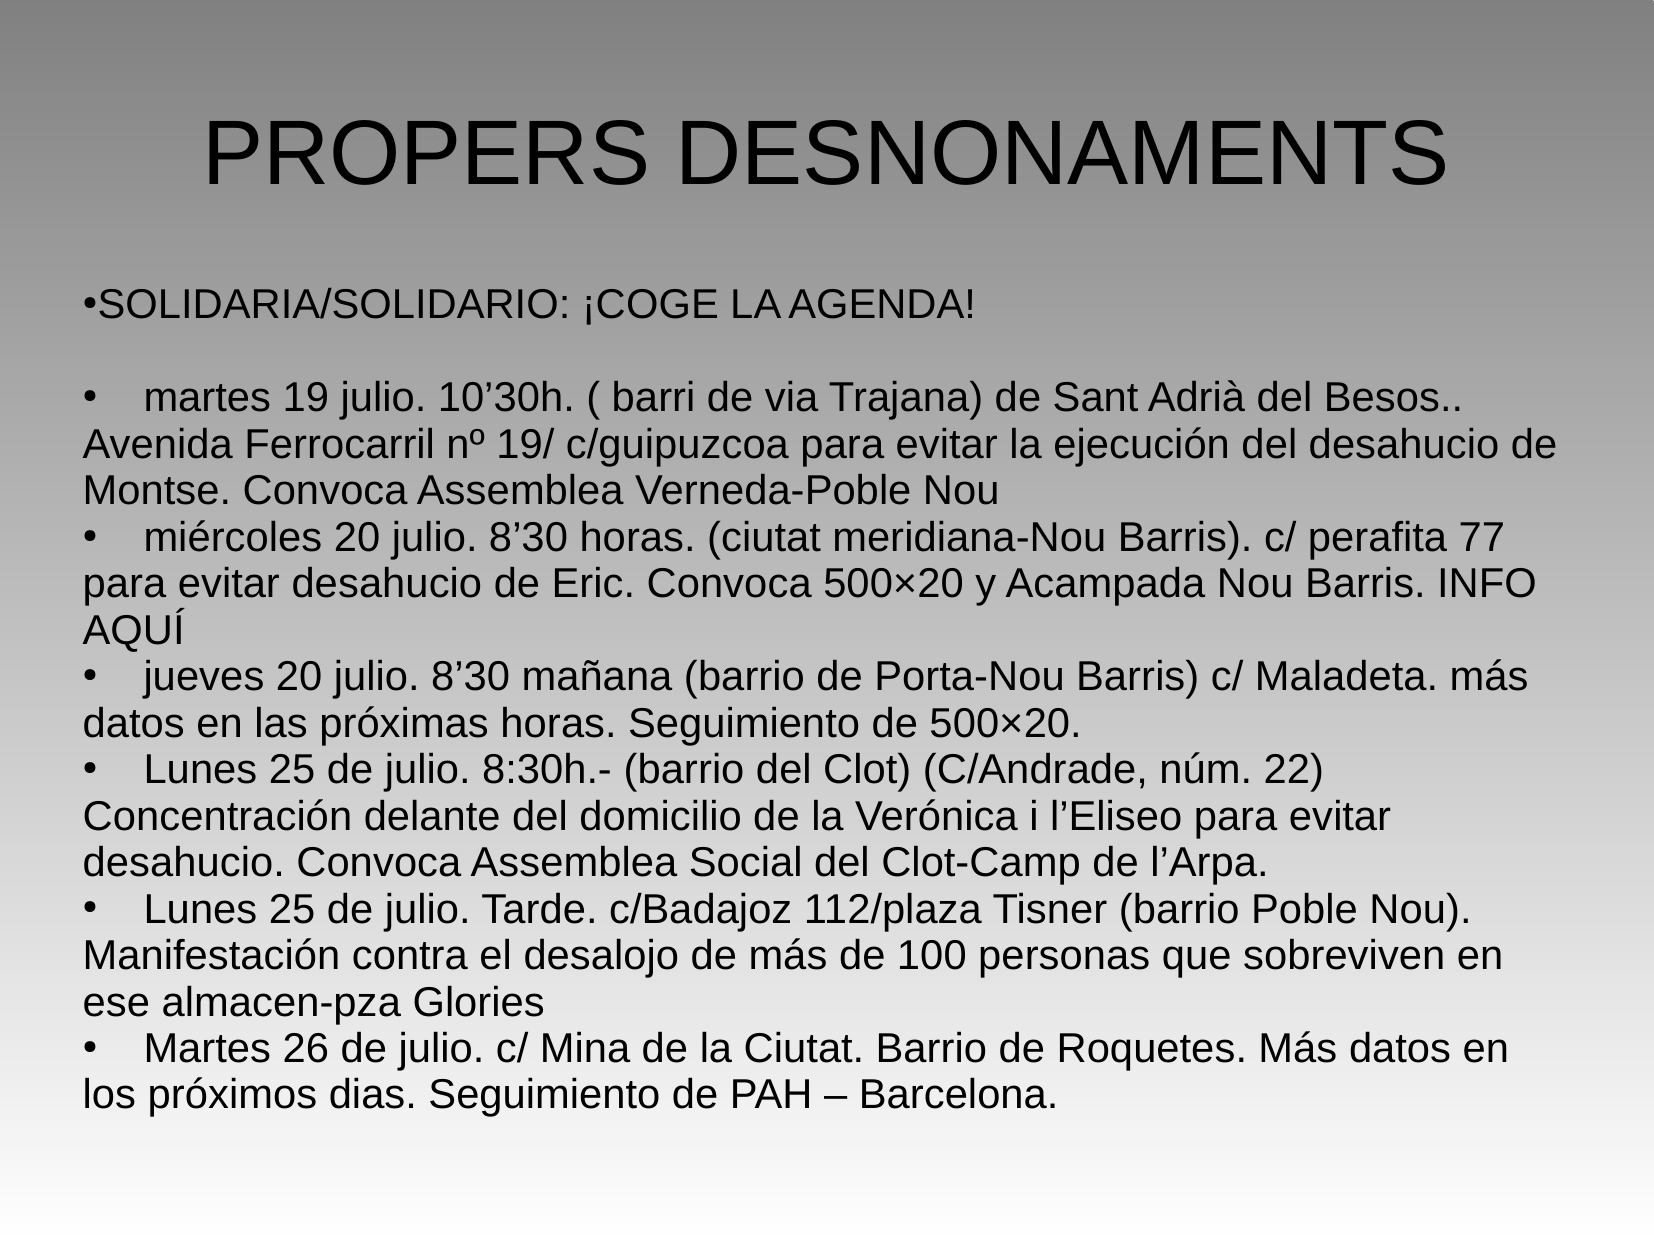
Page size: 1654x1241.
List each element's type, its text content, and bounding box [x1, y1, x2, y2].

subtitle SOLIDARIA/SOLIDARIO: ¡COGE LA AGENDA! martes 19 julio. 10’30h. ( barri de via Trajana) de Sant Adrià del Besos.. Avenida Ferrocarril nº 19/ c/guipuzcoa para evitar la ejecución del desahucio de Montse. Convoca Assemblea Verneda-Poble Nou miércoles 20 julio. 8’30 horas. (ciutat meridiana-Nou Barris). c/ perafita 77 para evitar desahucio de Eric. Convoca 500×20 y Acampada Nou Barris. INFO AQUÍ jueves 20 julio. 8’30 mañana (barrio de Porta-Nou Barris) c/ Maladeta. más datos en las próximas horas. Seguimiento de 500×20. Lunes 25 de julio. 8:30h.- (barrio del Clot) (C/Andrade, núm. 22) Concentración delante del domicilio de la Verónica i l’Eliseo para evitar desahucio. Convoca Assemblea Social del Clot-Camp de l’Arpa. Lunes 25 de julio. Tarde. c/Badajoz 112/plaza Tisner (barrio Poble Nou). Manifestación contra el desalojo de más de 100 personas que sobreviven en ese almacen-pza Glories Martes 26 de julio. c/ Mina de la Ciutat. Barrio de Roquetes. Más datos en los próximos dias. Seguimiento de PAH – Barcelona. [82, 281, 1571, 1118]
title PROPERS DESNONAMENTS [82, 56, 1571, 250]
